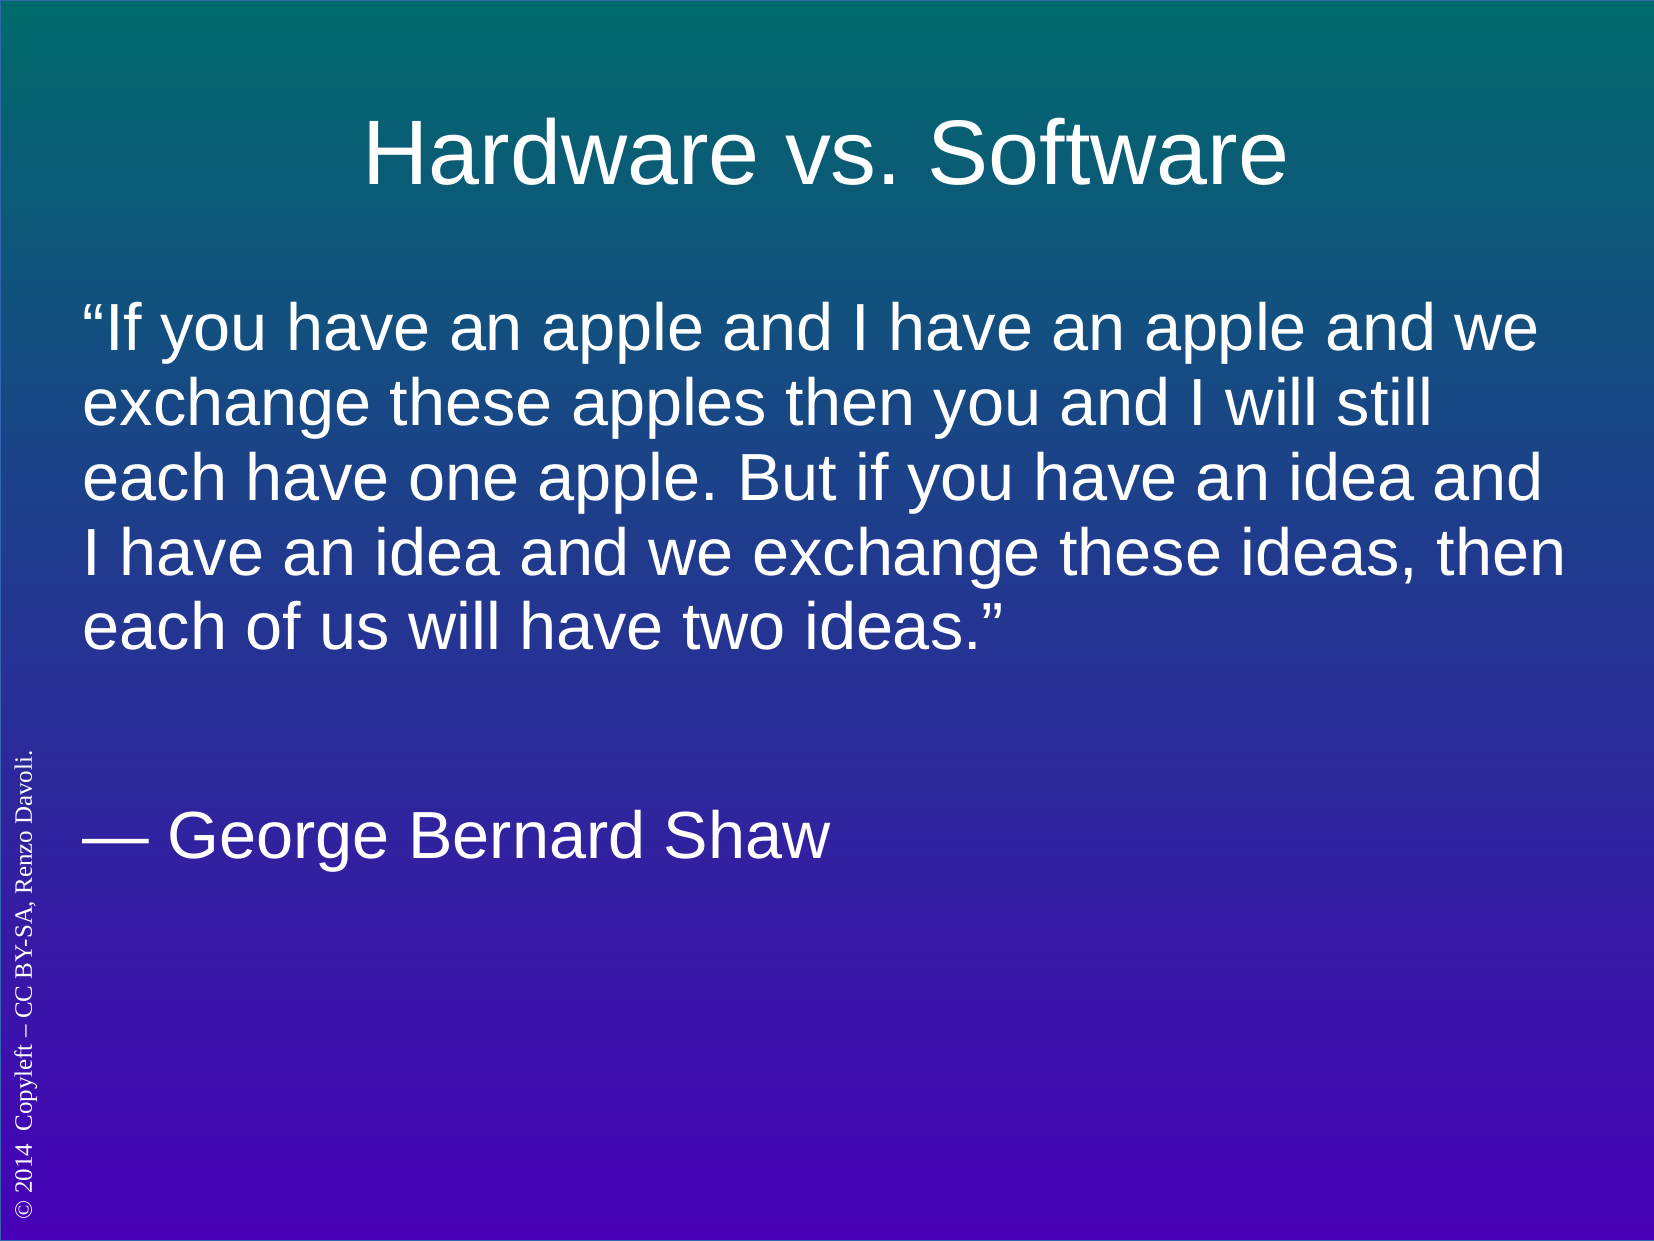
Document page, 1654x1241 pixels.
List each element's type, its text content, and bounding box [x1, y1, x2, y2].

title Hardware vs. Software [82, 49, 1571, 257]
list “If you have an apple and I have an apple and we exchange these apples then you and I will still each have one apple. But if you have an idea and I have an idea and we exchange these ideas, then each of us will have two ideas.” ― George Bernard Shaw [82, 290, 1571, 1010]
